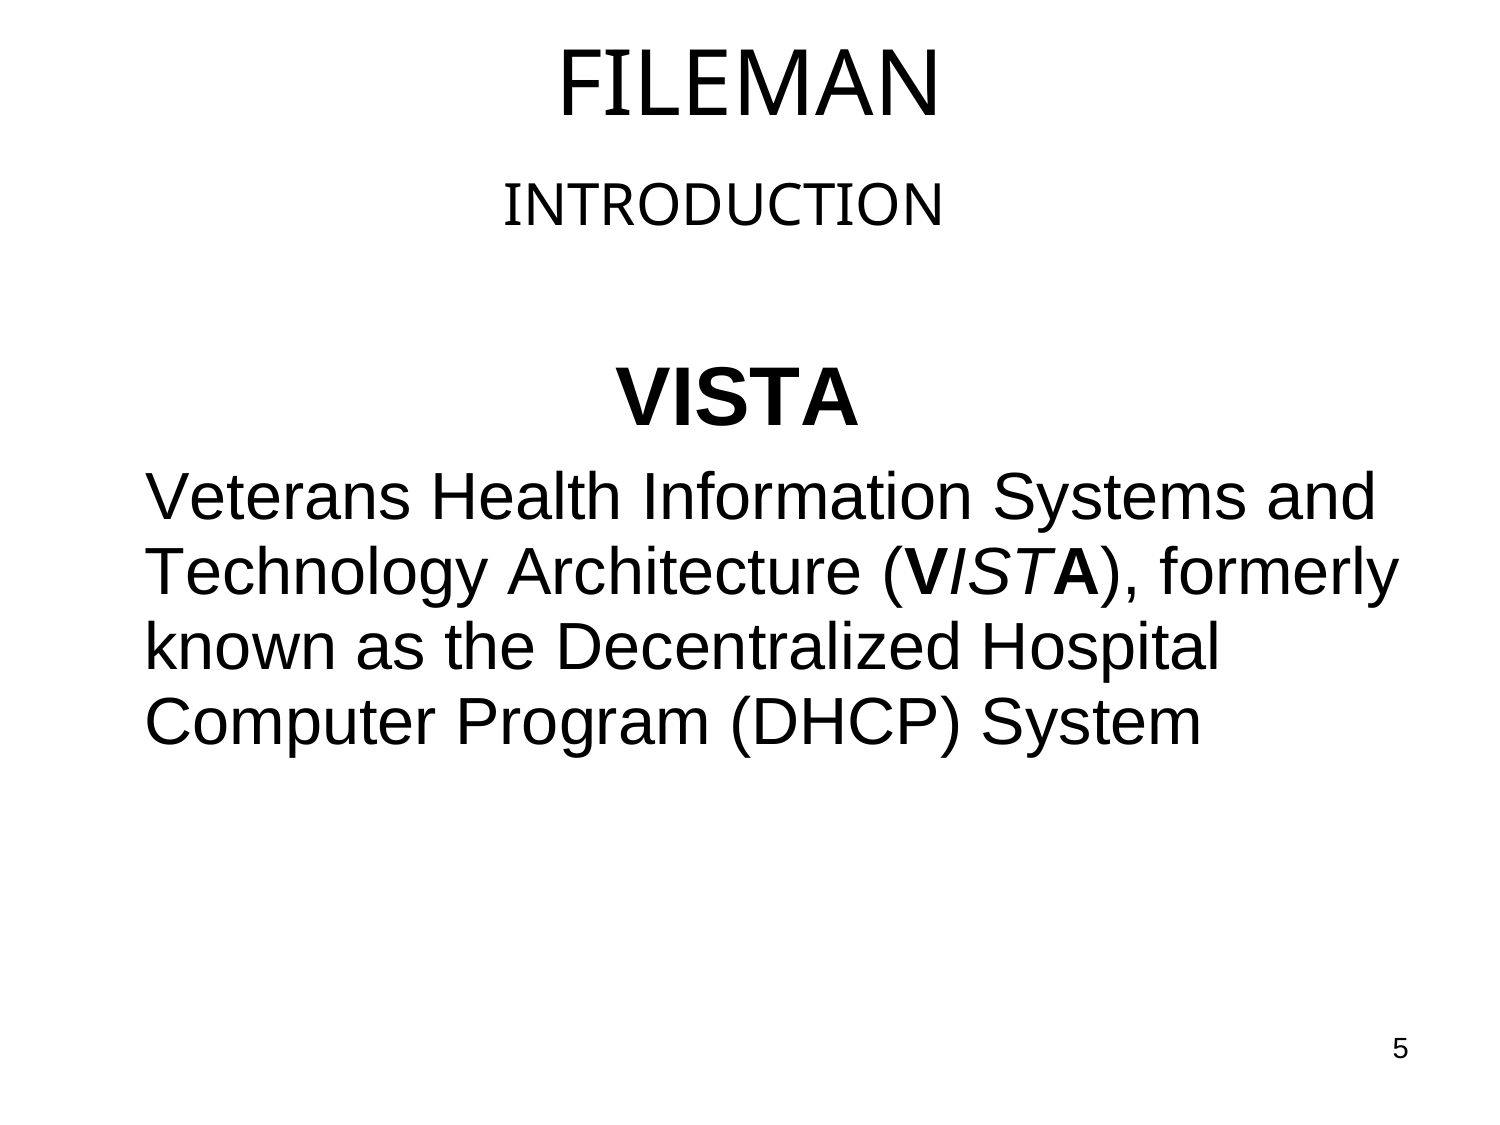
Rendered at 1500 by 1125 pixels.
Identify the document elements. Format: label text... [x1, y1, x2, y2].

title FILEMAN INTRODUCTION [75, 7, 1426, 232]
list VISTA Veterans Health Information Systems and Technology Architecture (VISTA), formerly known as the Decentralized Hospital Computer Program (DHCP) System [75, 232, 1426, 976]
